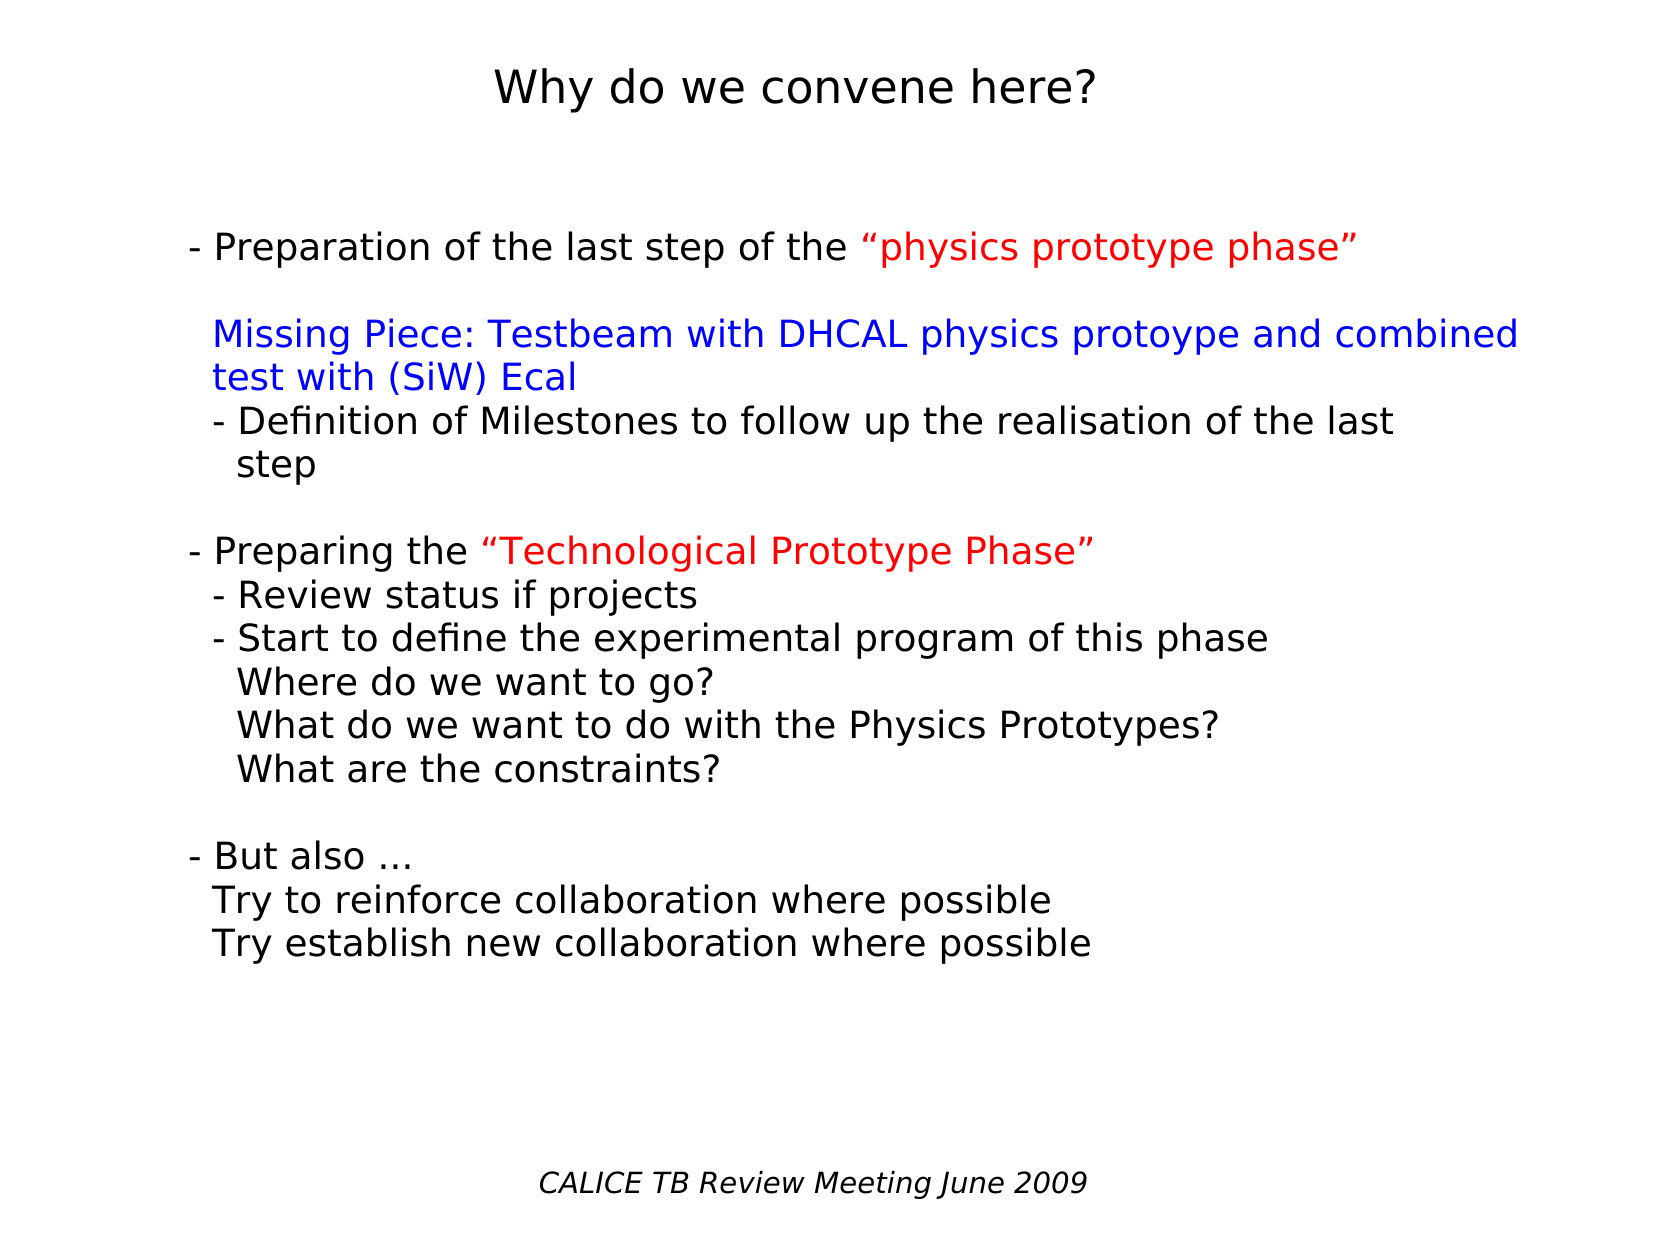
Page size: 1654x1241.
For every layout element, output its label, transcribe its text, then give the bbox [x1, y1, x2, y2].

text_box - Preparation of the last step of the “physics prototype phase” Missing Piece: Testbeam with DHCAL physics protoype and combined test with (SiW) Ecal - Definition of Milestones to follow up the realisation of the last step - Preparing the “Technological Prototype Phase” - Review status if projects - Start to define the experimental program of this phase Where do we want to go? What do we want to do with the Physics Prototypes? What are the constraints? - But also ... Try to reinforce collaboration where possible Try establish new collaboration where possible [173, 218, 1506, 1017]
text_box Why do we convene here? [478, 53, 1101, 122]
